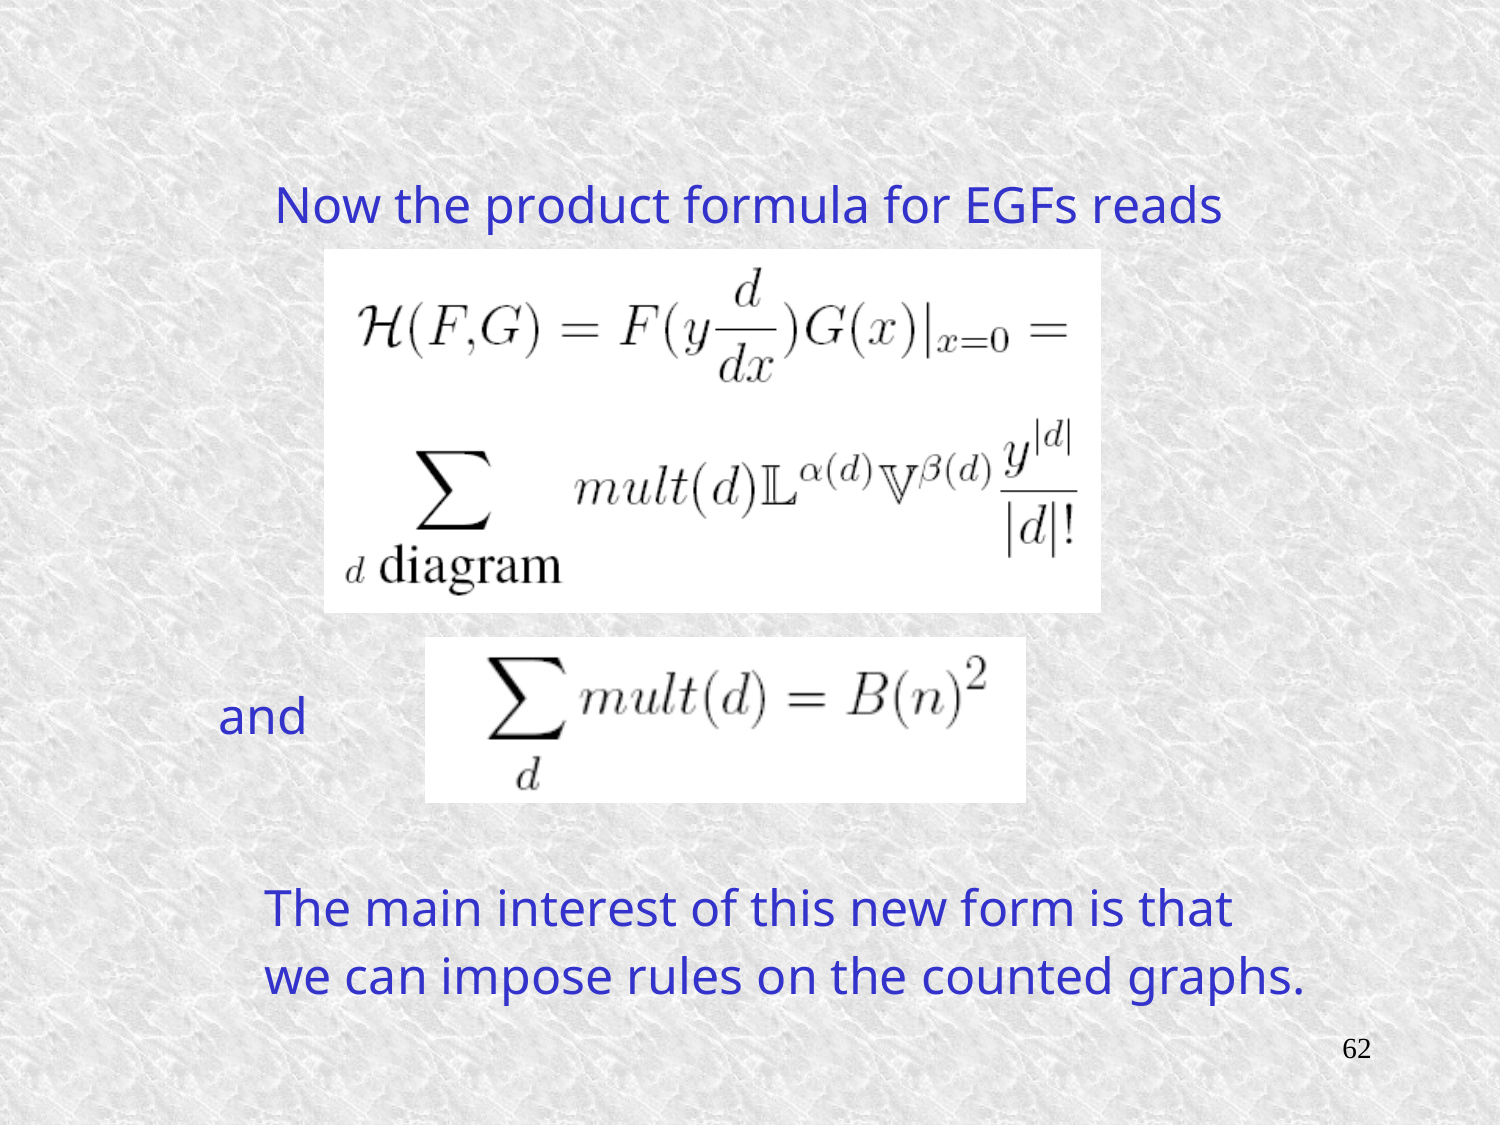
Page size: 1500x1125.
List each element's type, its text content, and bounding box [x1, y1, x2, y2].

text_box and [204, 662, 337, 758]
text_box The main interest of this new form is that we can impose rules on the counted graphs. [249, 865, 1322, 1018]
picture [0, 0, 1500, 1125]
text_box Now the product formula for EGFs reads [259, 162, 1239, 247]
